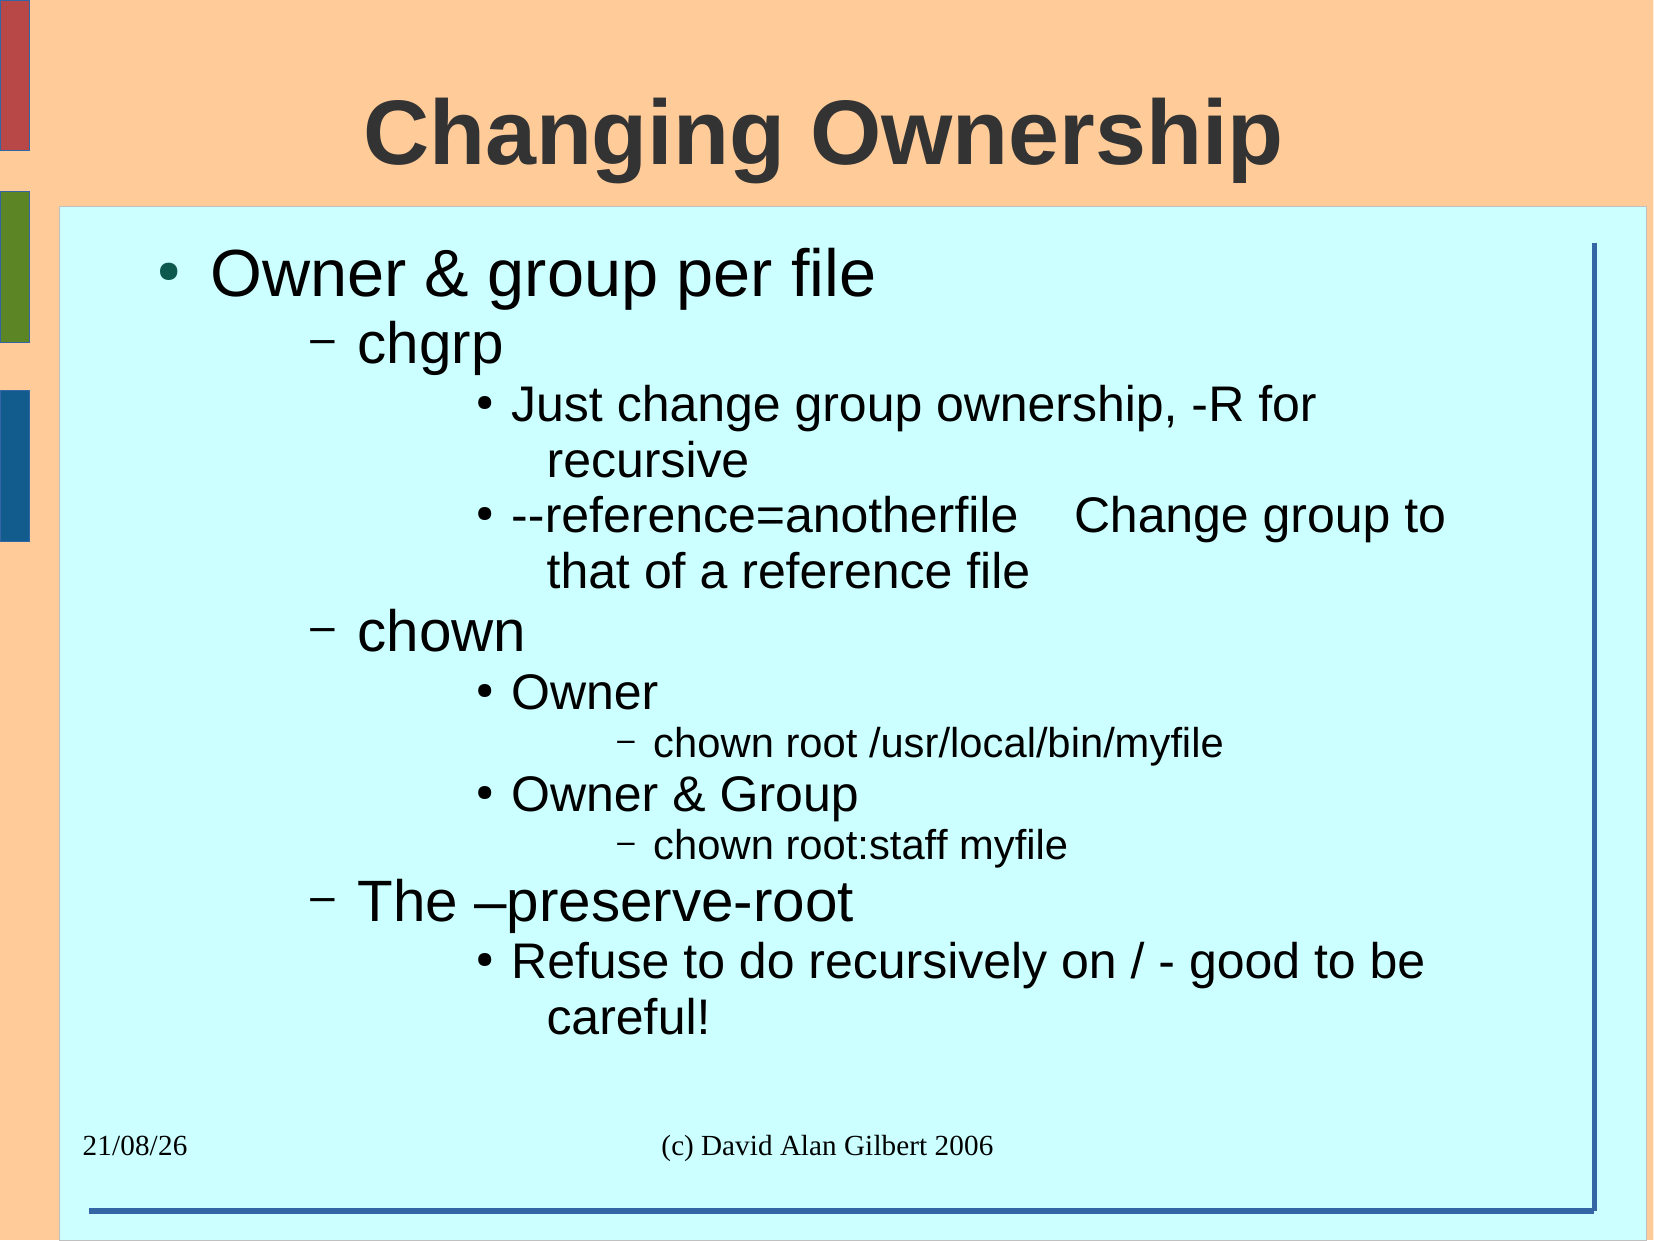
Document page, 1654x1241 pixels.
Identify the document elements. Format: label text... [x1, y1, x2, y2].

title Changing Ownership [118, 29, 1531, 237]
list Owner & group per file chgrp Just change group ownership, -R for recursive --reference=anotherfile Change group to that of a reference file chown Owner chown root /usr/local/bin/myfile Owner & Group chown root:staff myfile The –preserve-root Refuse to do recursively on / - good to be careful! [121, 236, 1534, 1127]
